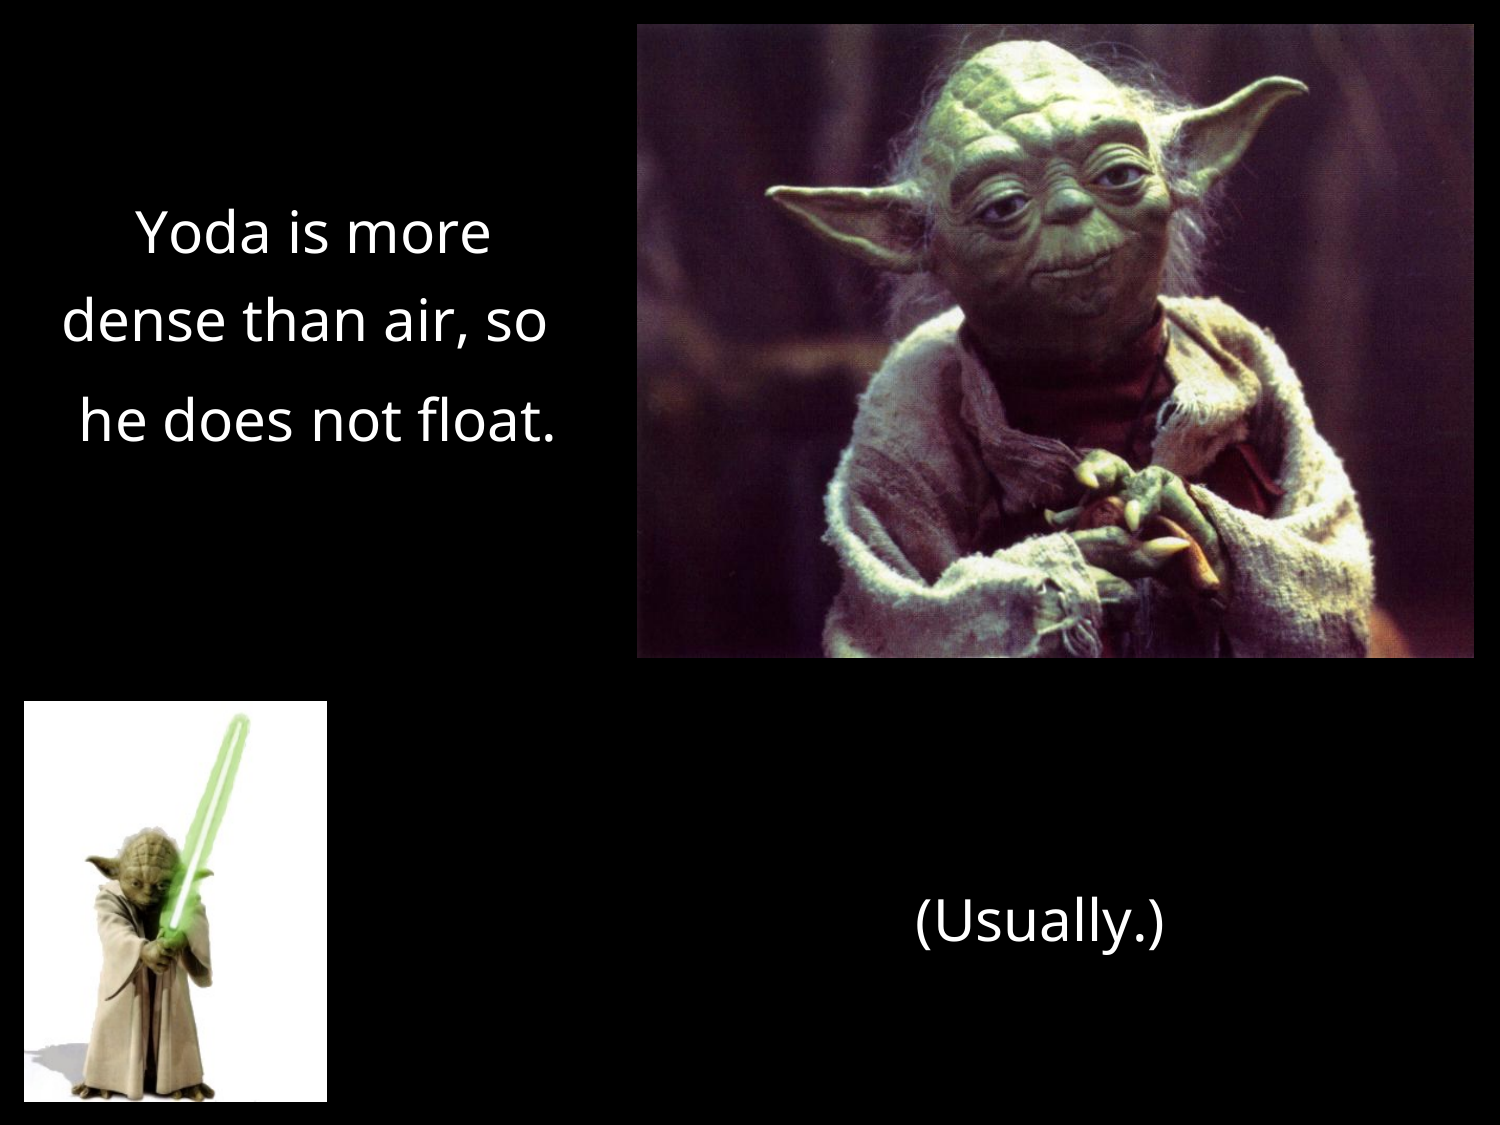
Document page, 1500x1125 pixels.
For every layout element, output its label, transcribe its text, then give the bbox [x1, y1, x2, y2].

text_box (Usually.) [900, 875, 1181, 961]
text_box dense than air, so [47, 275, 565, 361]
text_box he does not float. [64, 375, 572, 461]
text_box Yoda is more [120, 187, 508, 273]
picture [24, 701, 327, 1102]
picture [637, 24, 1474, 658]
